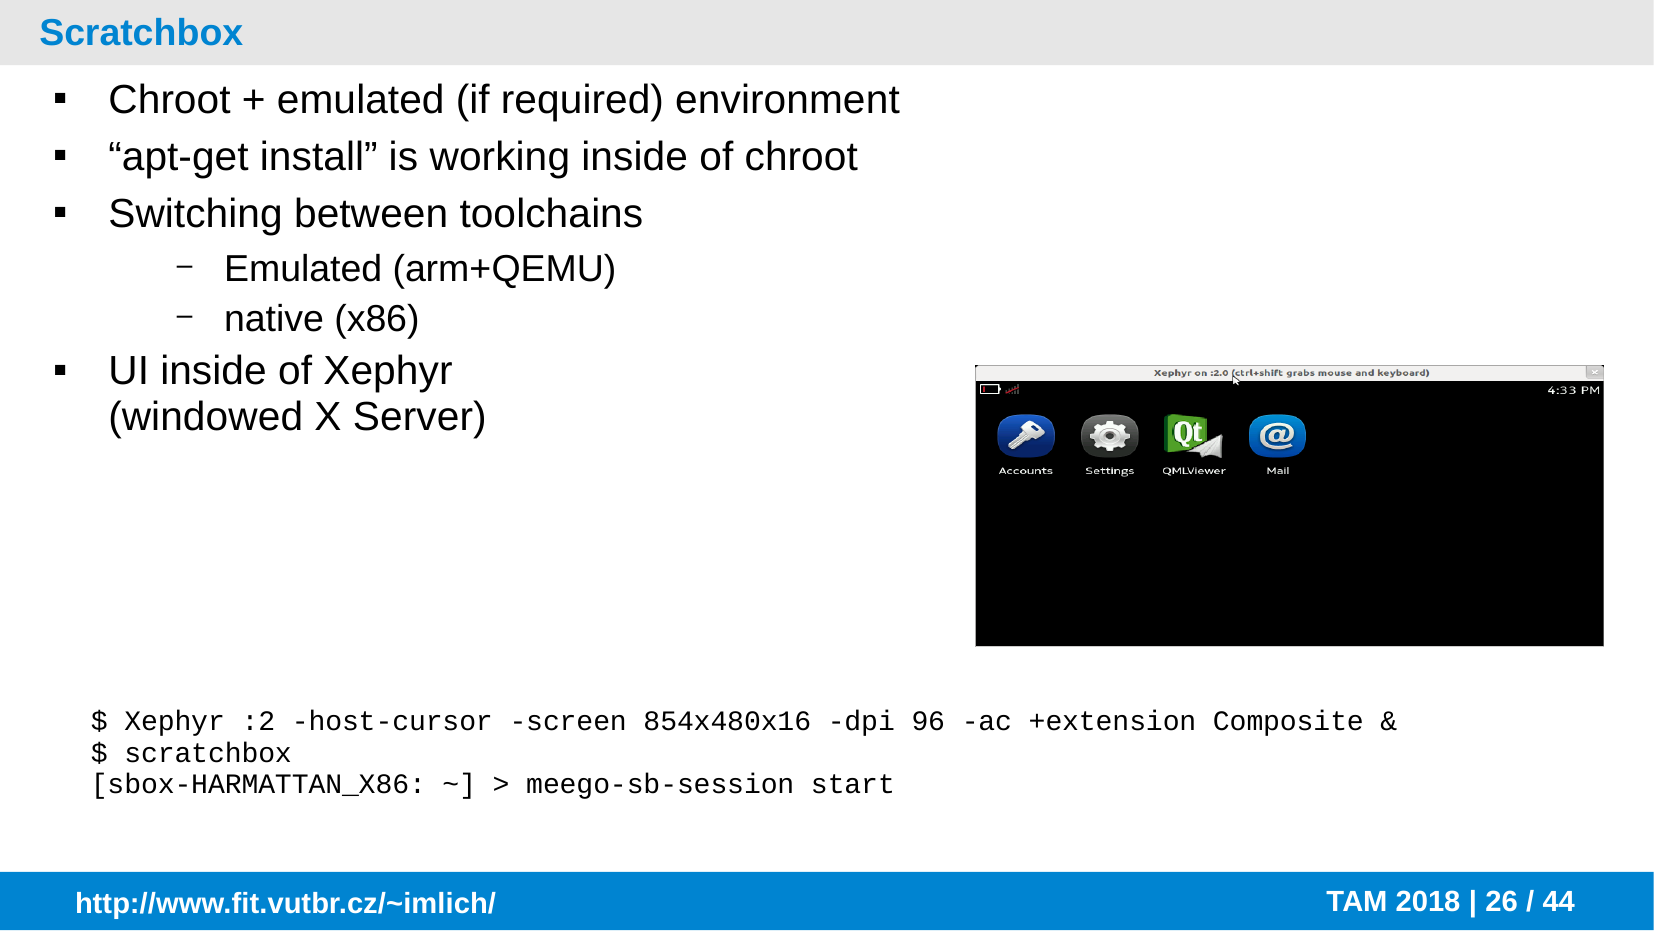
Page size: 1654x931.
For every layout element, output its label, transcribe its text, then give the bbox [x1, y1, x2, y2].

text_box $ Xephyr :2 -host-cursor -screen 854x480x16 -dpi 96 -ac +extension Composite & $ scratchbox [sbox-HARMATTAN_X86: ~] > meego-sb-session start [76, 699, 1591, 839]
list Chroot + emulated (if required) environment “apt-get install” is working inside of chroot Switching between toolchains Emulated (arm+QEMU) native (x86) UI inside of Xephyr (windowed X Server) [37, 76, 1613, 844]
title Scratchbox [39, 4, 1615, 61]
picture [975, 365, 1604, 647]
